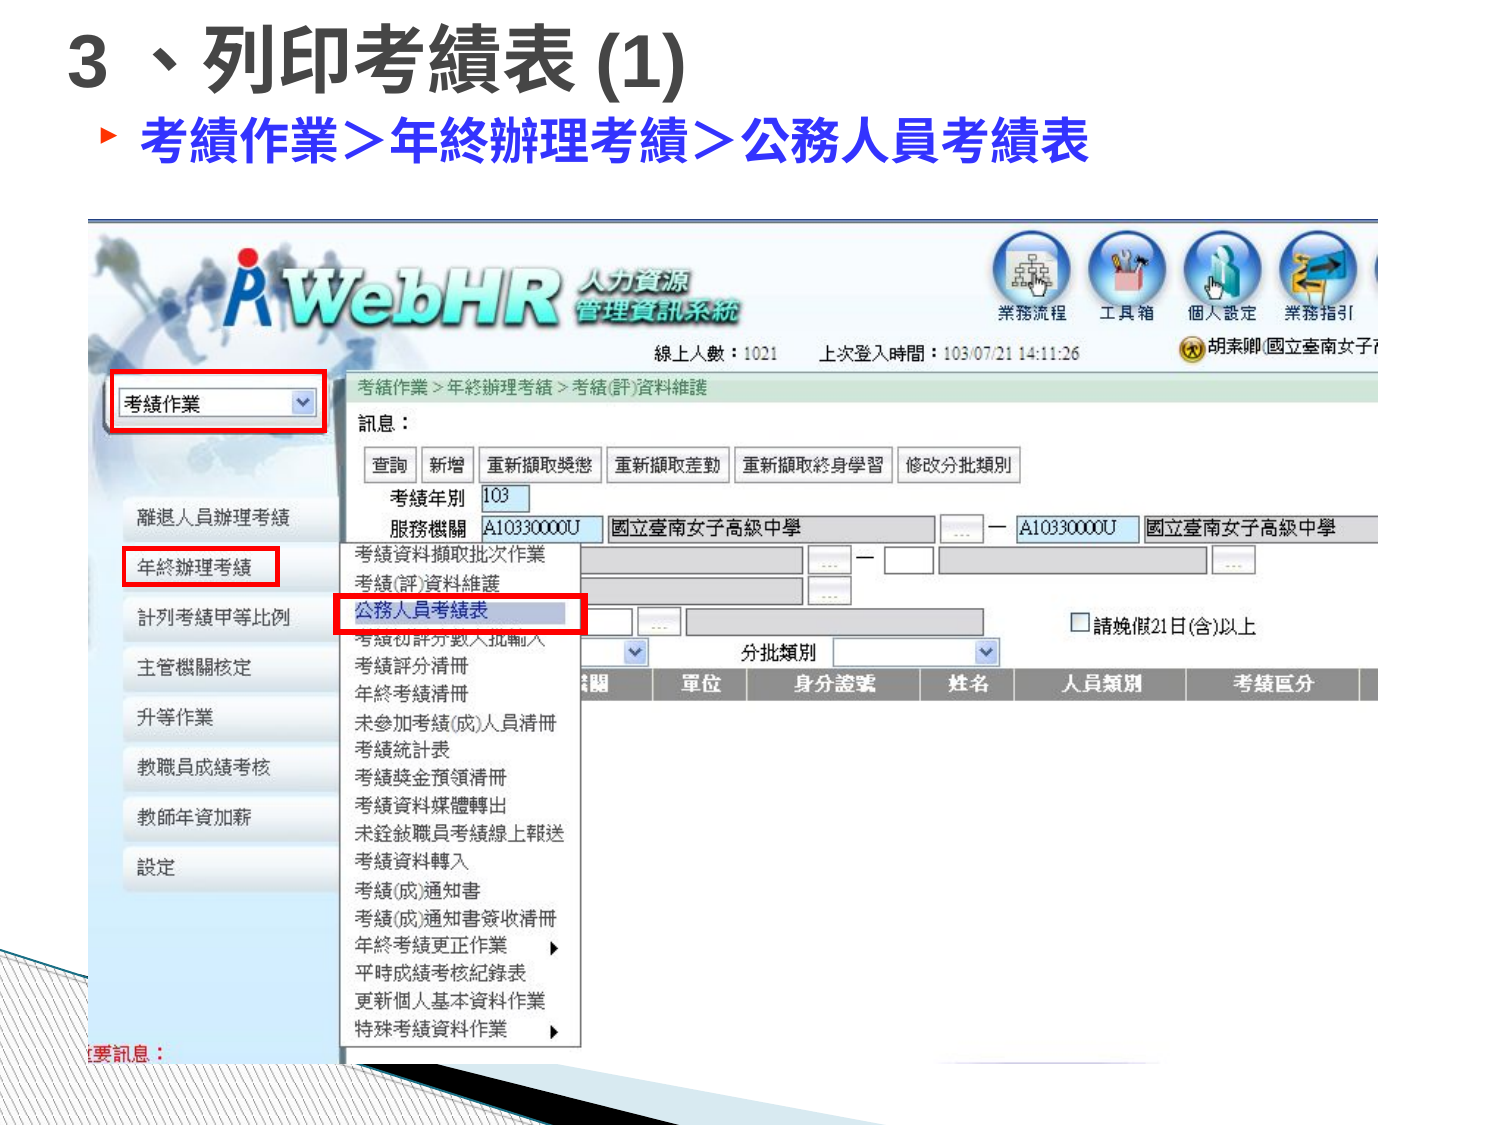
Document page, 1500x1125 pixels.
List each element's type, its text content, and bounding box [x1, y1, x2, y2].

text_box 3、列印考績表(1) [53, 0, 1069, 116]
picture [0, 219, 1378, 1125]
list 考績作業＞年終辦理考績＞公務人員考績表 [64, 101, 1415, 845]
